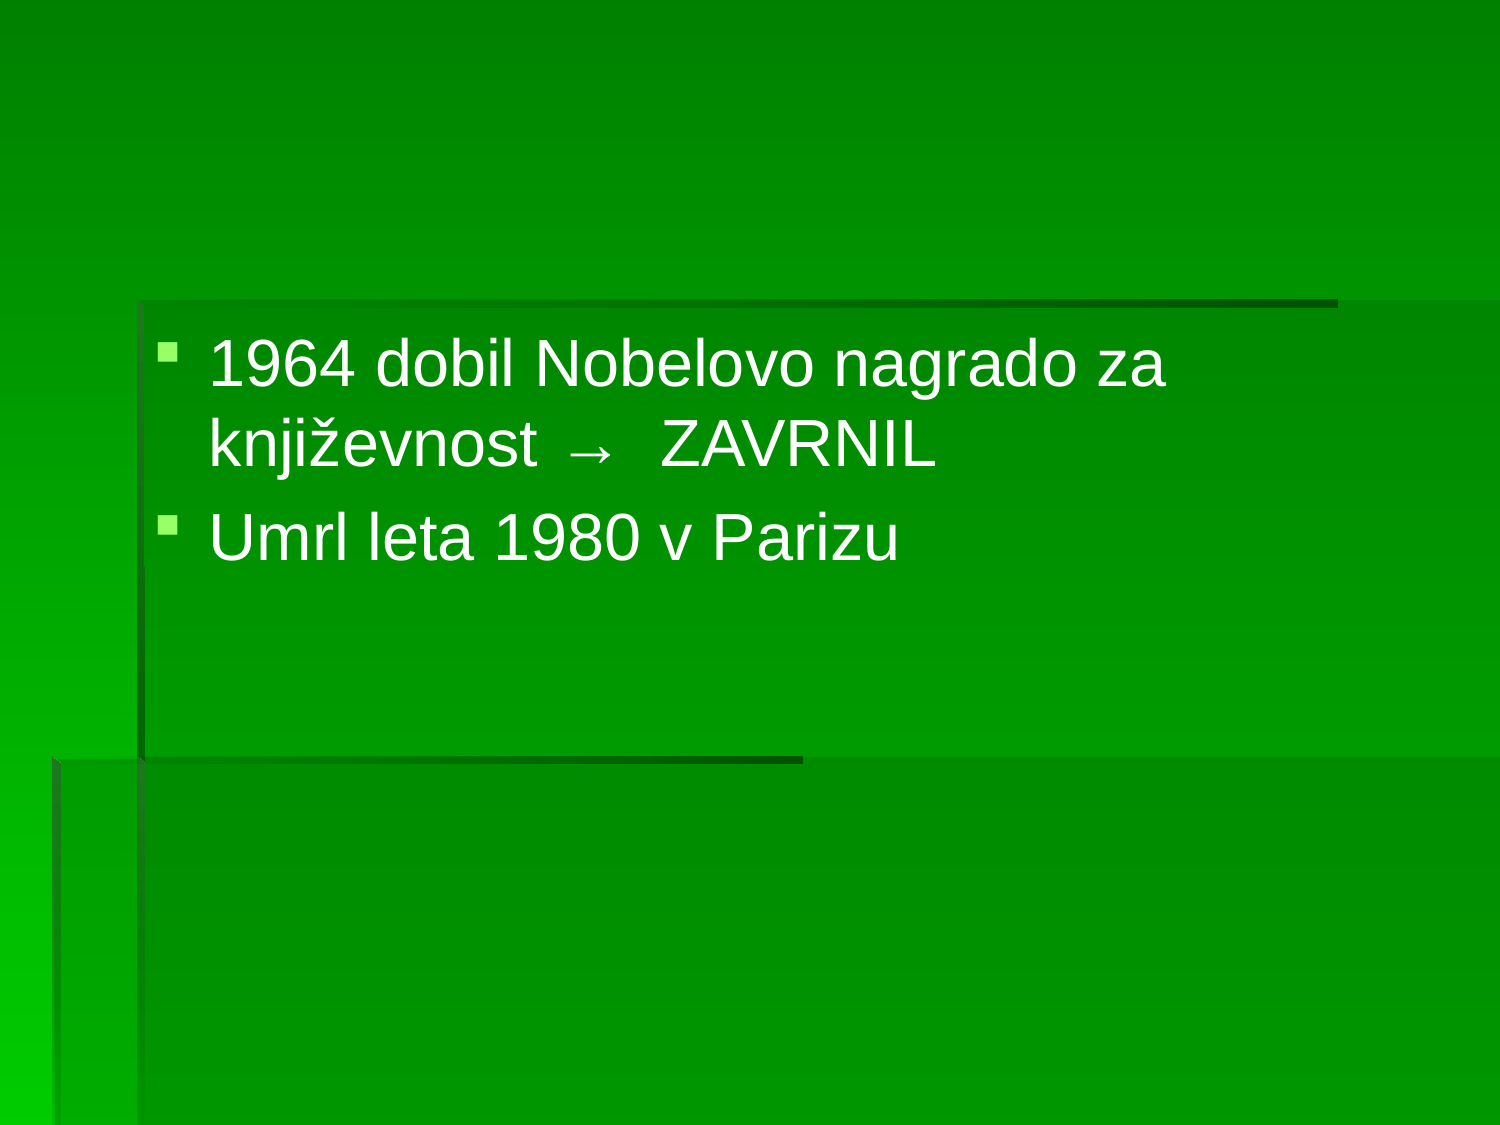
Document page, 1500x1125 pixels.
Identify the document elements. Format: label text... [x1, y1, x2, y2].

list 1964 dobil Nobelovo nagrado za književnost → ZAVRNIL Umrl leta 1980 v Parizu [137, 312, 1451, 1000]
